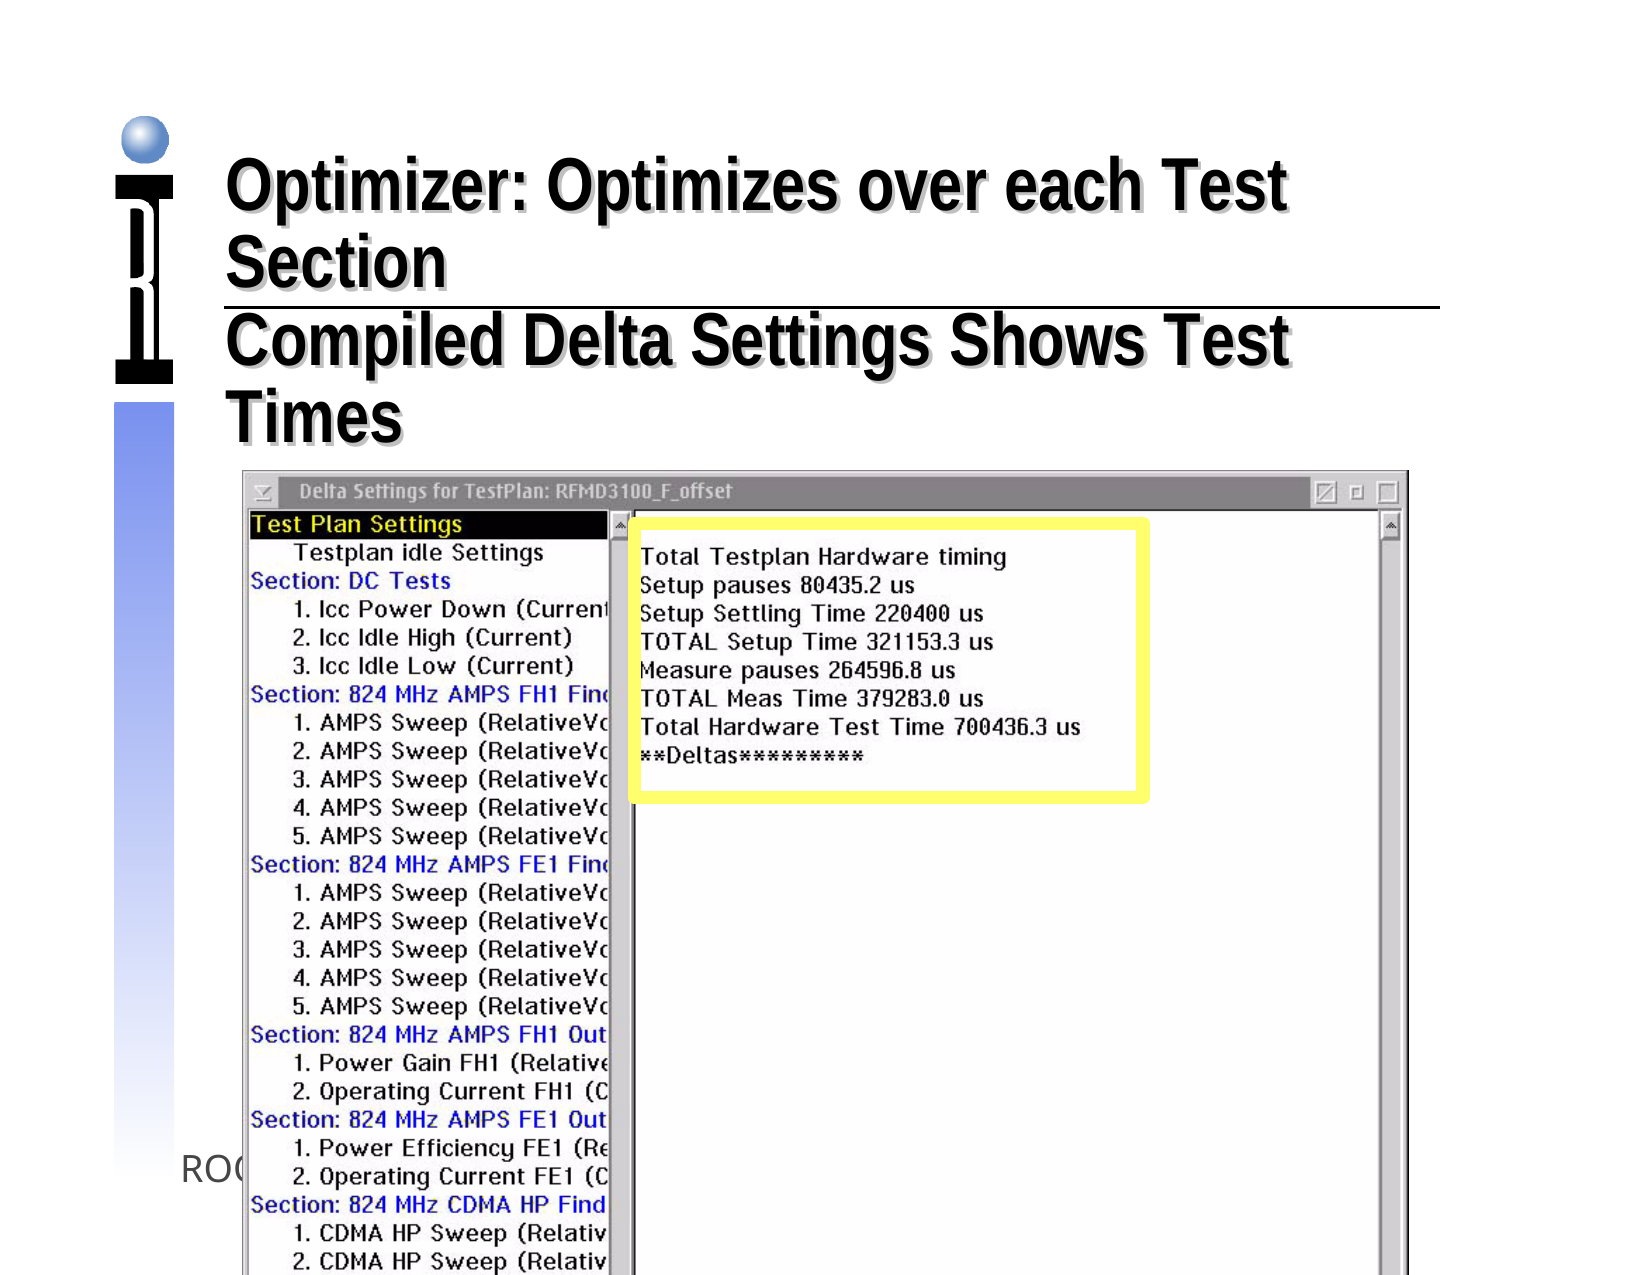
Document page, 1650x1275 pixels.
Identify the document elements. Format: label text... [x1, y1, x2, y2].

picture [242, 470, 1409, 1275]
text_box Optimizer: Optimizes over each Test Section Compiled Delta Settings Shows Test Times [225, 148, 1447, 472]
